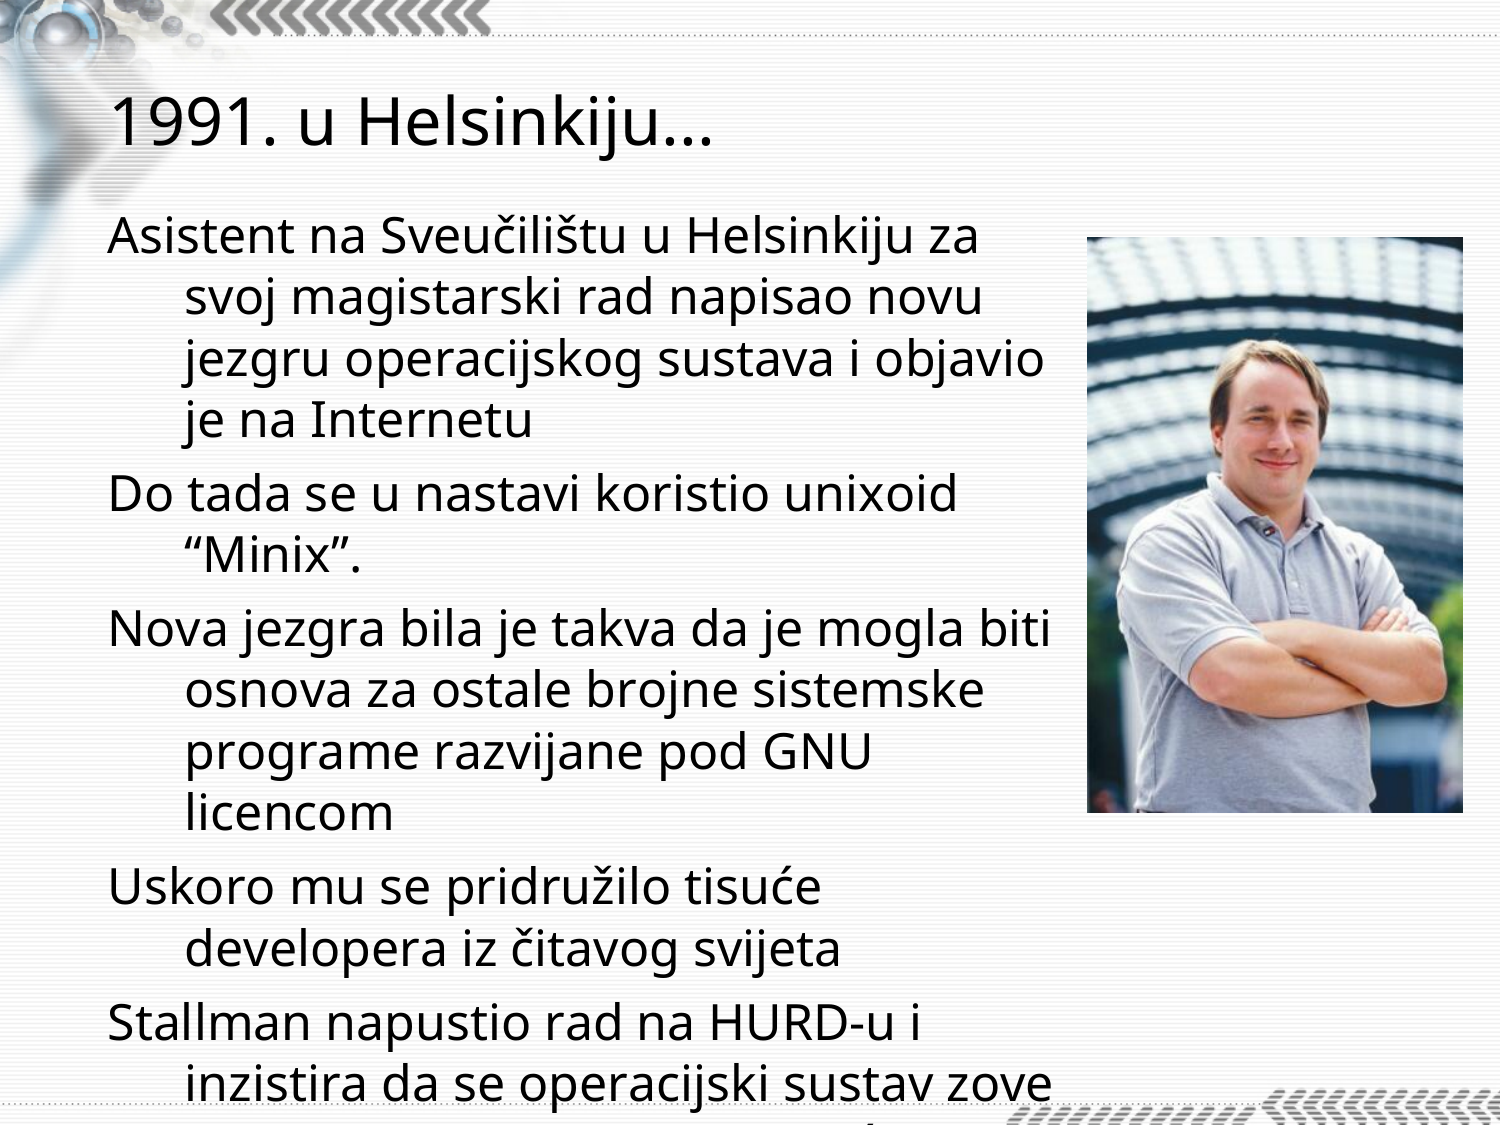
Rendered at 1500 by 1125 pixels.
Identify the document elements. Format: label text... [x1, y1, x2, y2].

title 1991. u Helsinkiju... [94, 49, 1407, 173]
picture [0, 0, 1500, 1125]
list Asistent na Sveučilištu u Helsinkiju za svoj magistarski rad napisao novu jezgru operacijskog sustava i objavio je na Internetu Do tada se u nastavi koristio unixoid “Minix”. Nova jezgra bila je takva da je mogla biti osnova za ostale brojne sistemske programe razvijane pod GNU licencom Uskoro mu se pridružilo tisuće developera iz čitavog svijeta Stallman napustio rad na HURD-u i inzistira da se operacijski sustav zove ne samo po jezgri (Linux), već cjelovito: GNU/Linux [92, 196, 1088, 1125]
